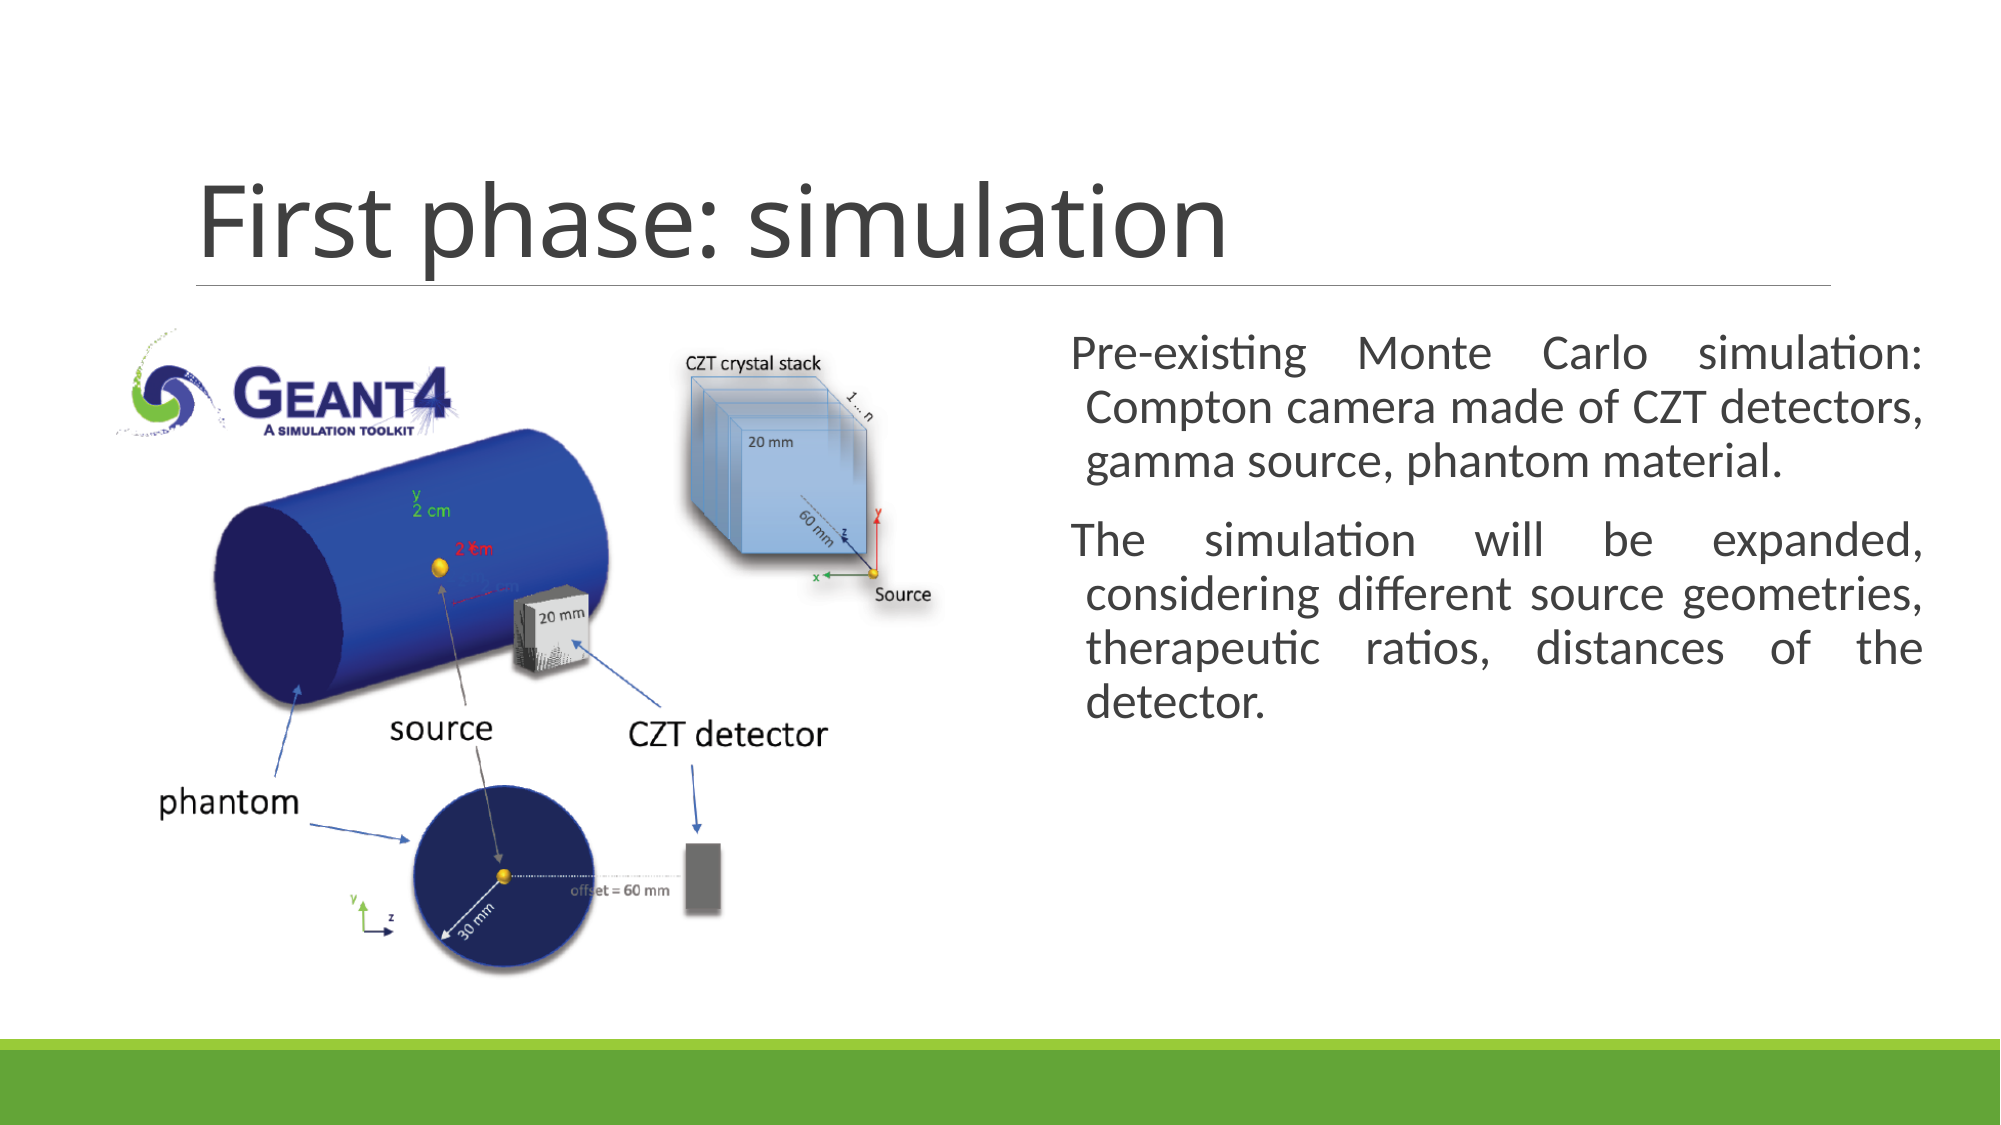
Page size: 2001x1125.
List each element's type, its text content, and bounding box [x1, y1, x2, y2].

picture [109, 318, 945, 995]
title First phase: simulation [180, 47, 1831, 286]
list Pre-existing Monte Carlo simulation: Compton camera made of CZT detectors, gamma source, phantom material. The simulation will be expanded, considering different source geometries, therapeutic ratios, distances of the detector. [1055, 319, 1925, 934]
